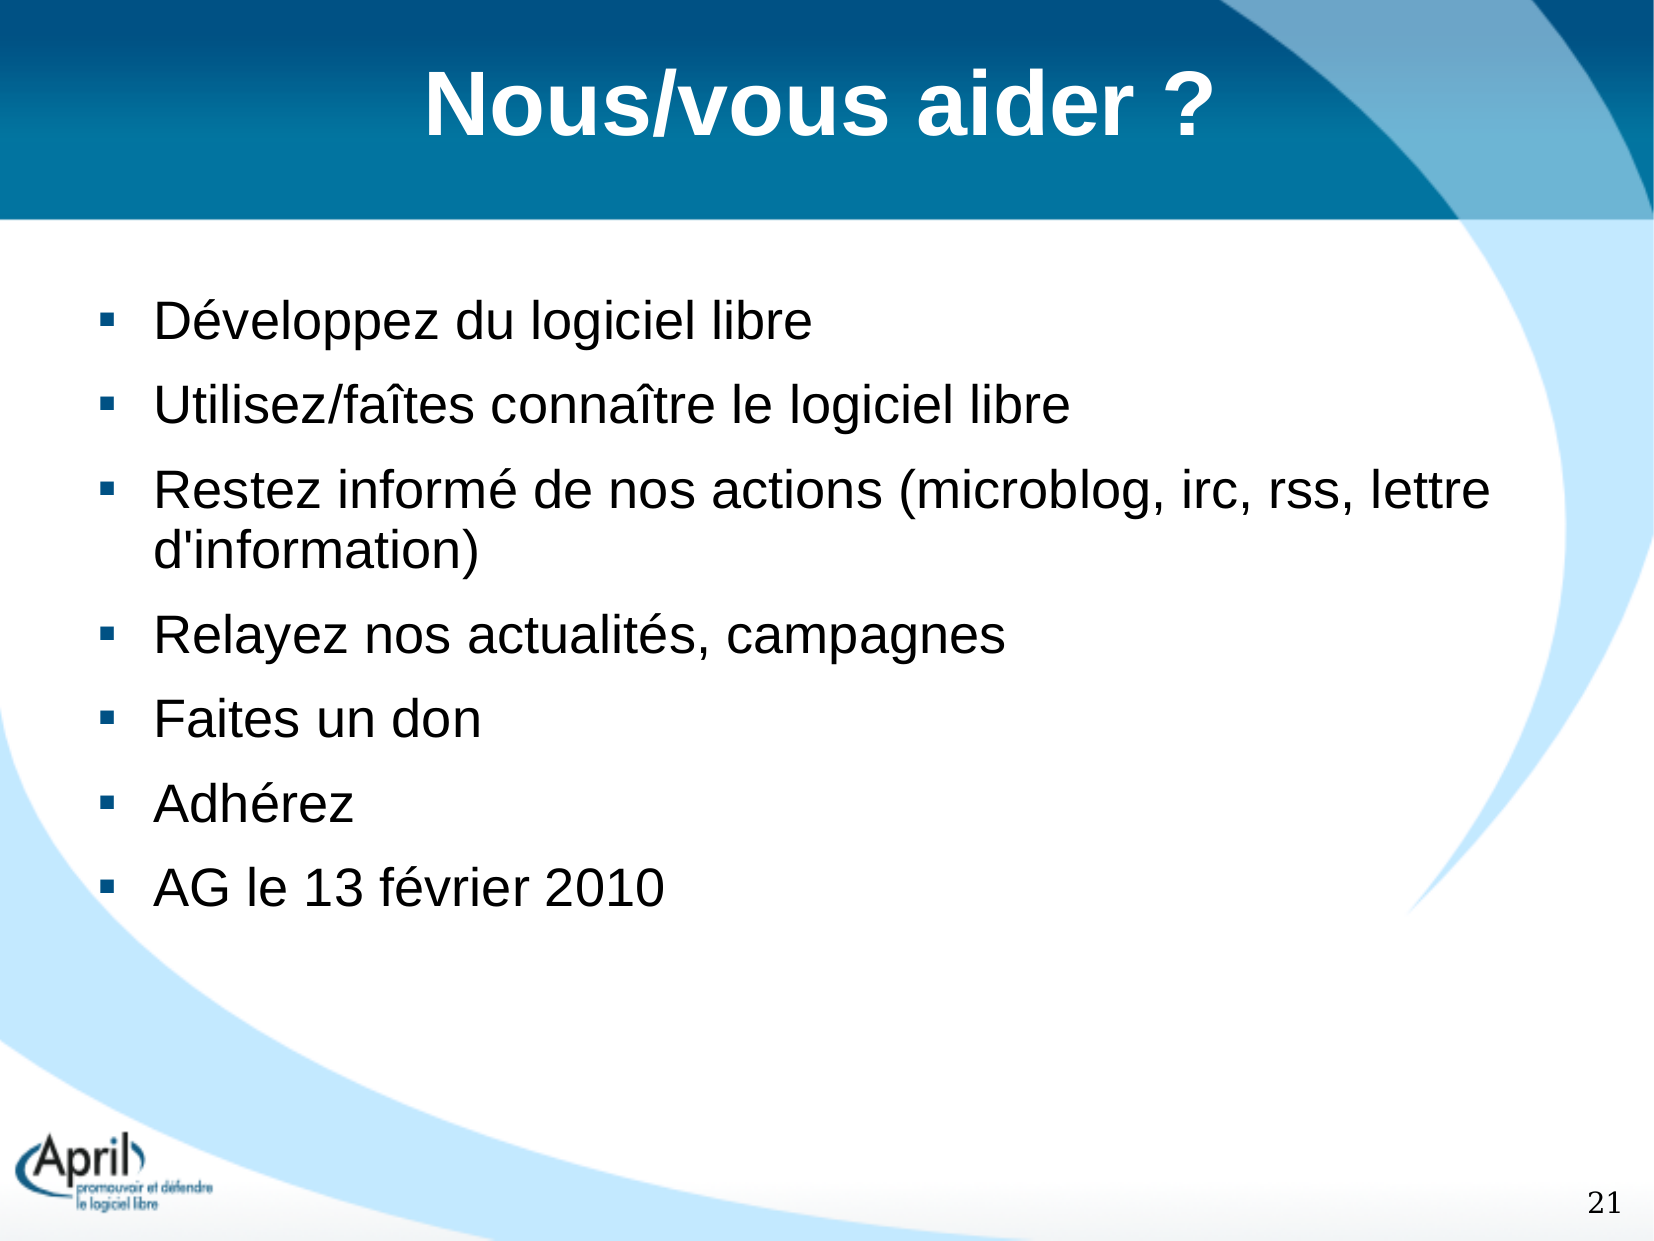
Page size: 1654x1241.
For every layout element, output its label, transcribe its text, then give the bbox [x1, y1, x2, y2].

list Développez du logiciel libre Utilisez/faîtes connaître le logiciel libre Restez informé de nos actions (microblog, irc, rss, lettre d'information) Relayez nos actualités, campagnes Faites un don Adhérez AG le 13 février 2010 [82, 290, 1571, 1094]
title Nous/vous aider ? [76, 7, 1565, 200]
picture [0, 0, 1654, 1241]
